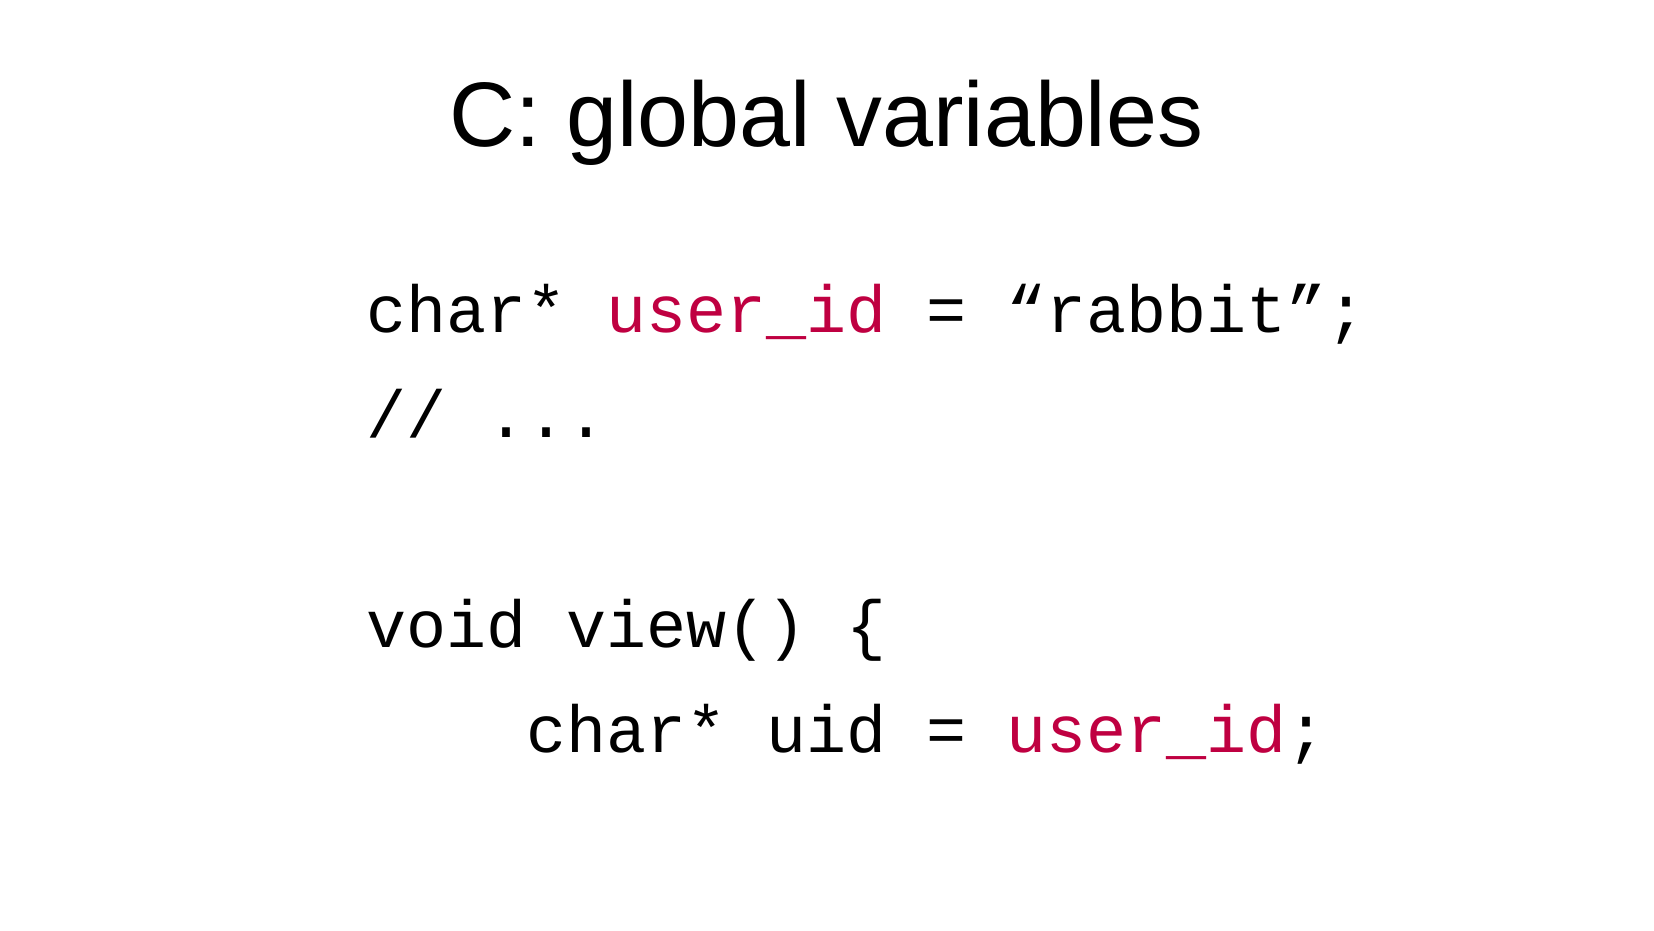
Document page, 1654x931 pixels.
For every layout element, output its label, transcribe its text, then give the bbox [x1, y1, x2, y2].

title C: global variables [82, 37, 1571, 193]
list char* user_id = “rabbit”; // ... void view() { char* uid = user_id; [295, 276, 1571, 817]
